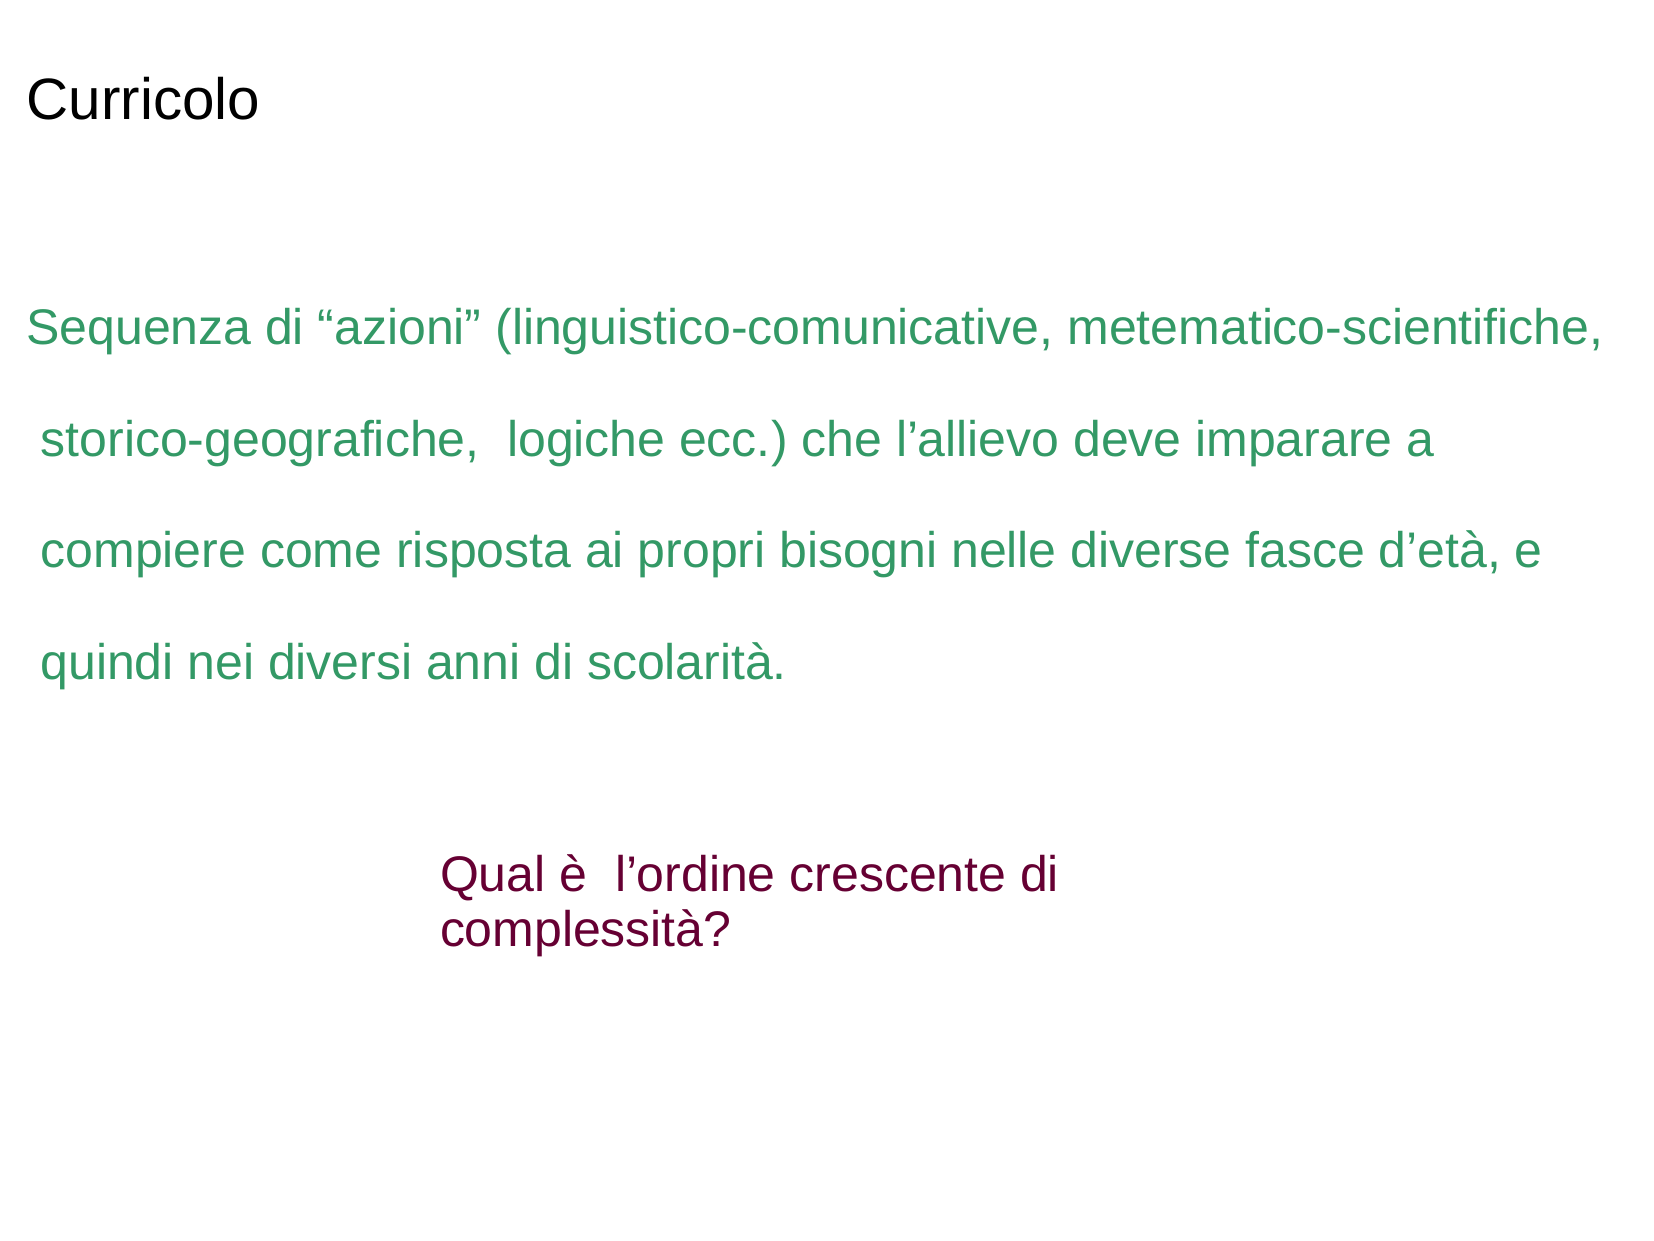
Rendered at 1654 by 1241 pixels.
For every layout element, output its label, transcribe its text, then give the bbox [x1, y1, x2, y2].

text_box Qual è l’ordine crescente di complessità? [425, 838, 1148, 965]
text_box Curricolo Sequenza di “azioni” (linguistico-comunicative, metematico-scientifiche, storico-geografiche, logiche ecc.) che l’allievo deve imparare a compiere come risposta ai propri bisogni nelle diverse fasce d’età, e quindi nei diversi anni di scolarità. [11, 59, 1638, 1241]
